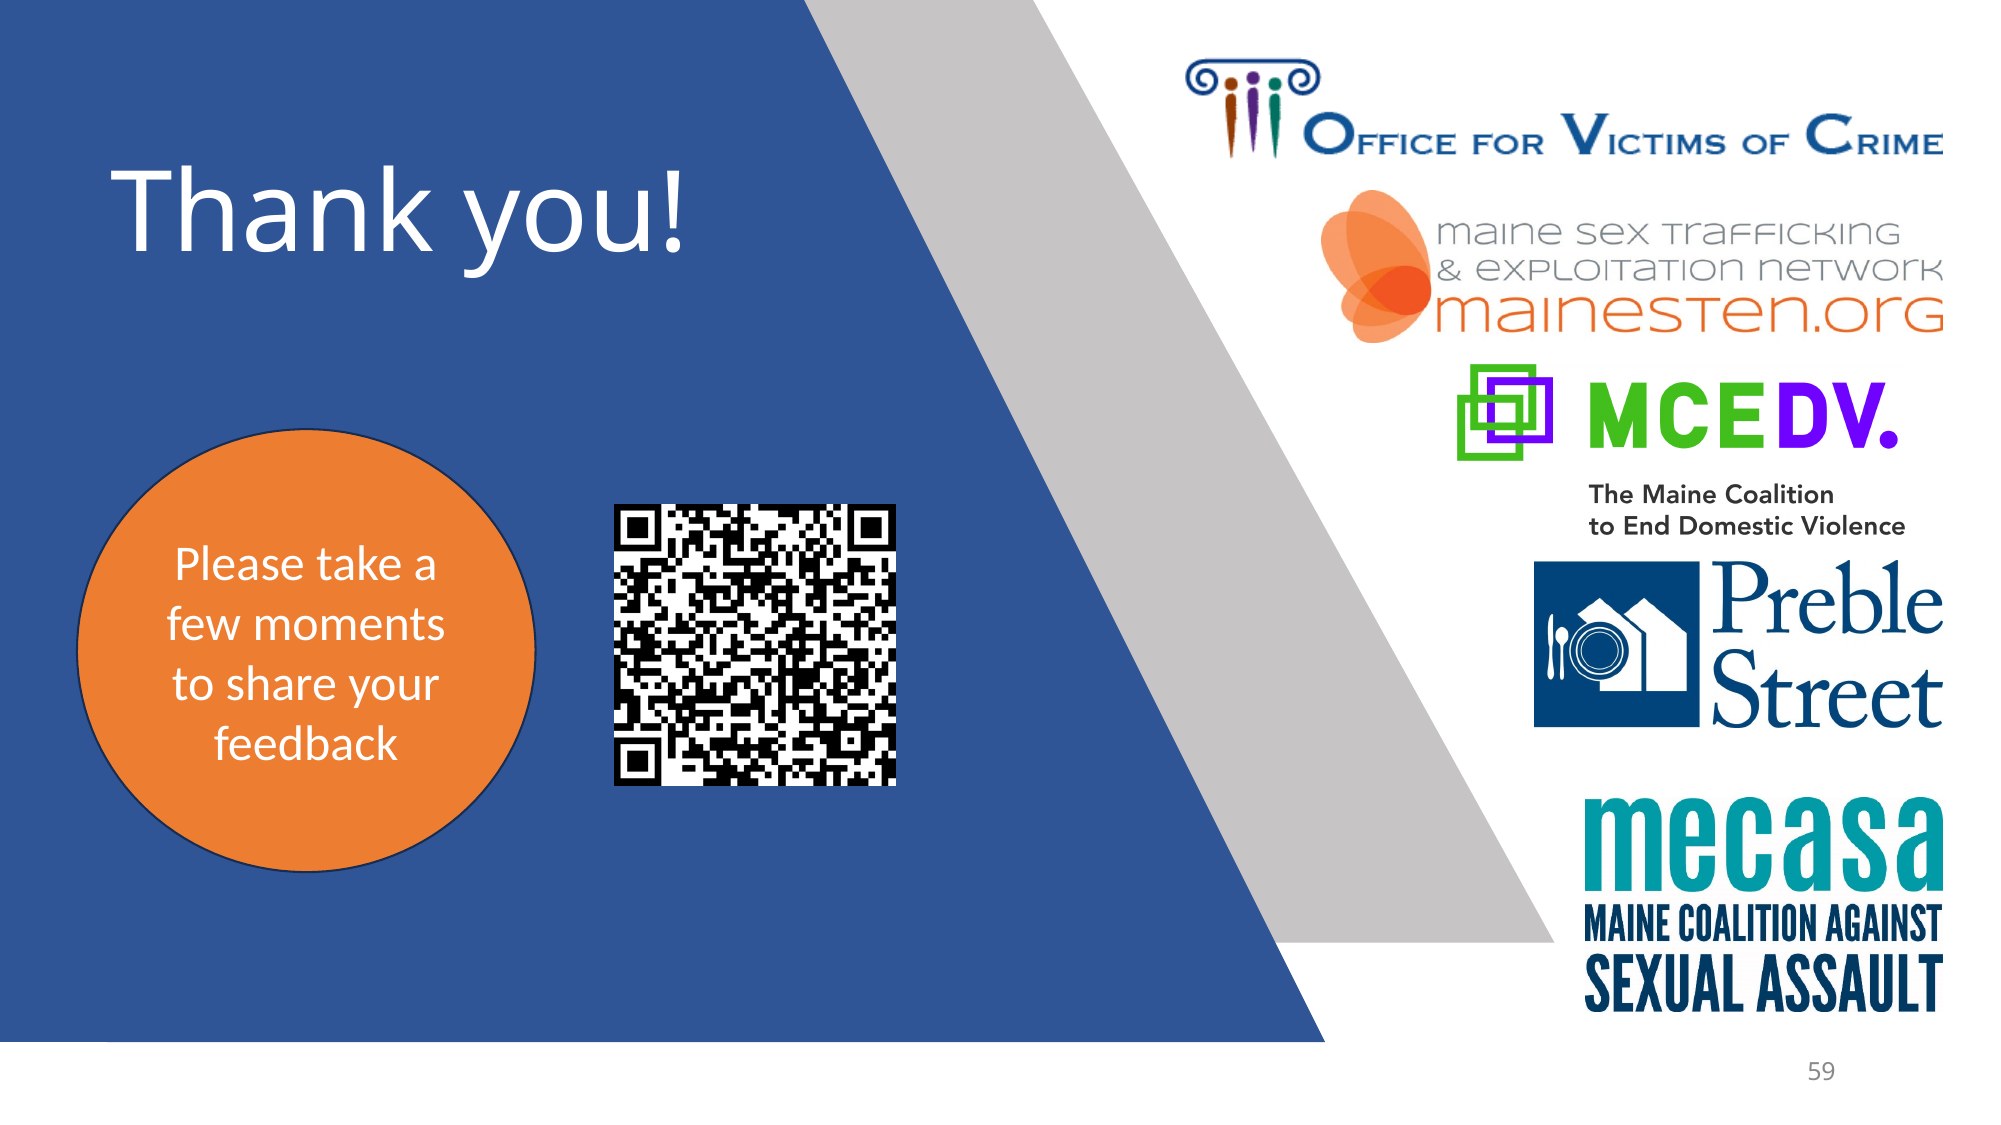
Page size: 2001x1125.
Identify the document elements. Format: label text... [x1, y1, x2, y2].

picture [1585, 797, 1943, 1012]
slide_number 59 [1792, 1042, 1863, 1103]
picture [1184, 55, 1943, 162]
picture [1534, 560, 1943, 728]
picture [614, 504, 896, 786]
title Thank you! [94, 147, 954, 606]
text_box [0, 0, 2000, 1125]
picture [1457, 364, 1905, 535]
text_box Please take a few moments to share your feedback [76, 429, 536, 873]
picture [1321, 190, 1943, 343]
